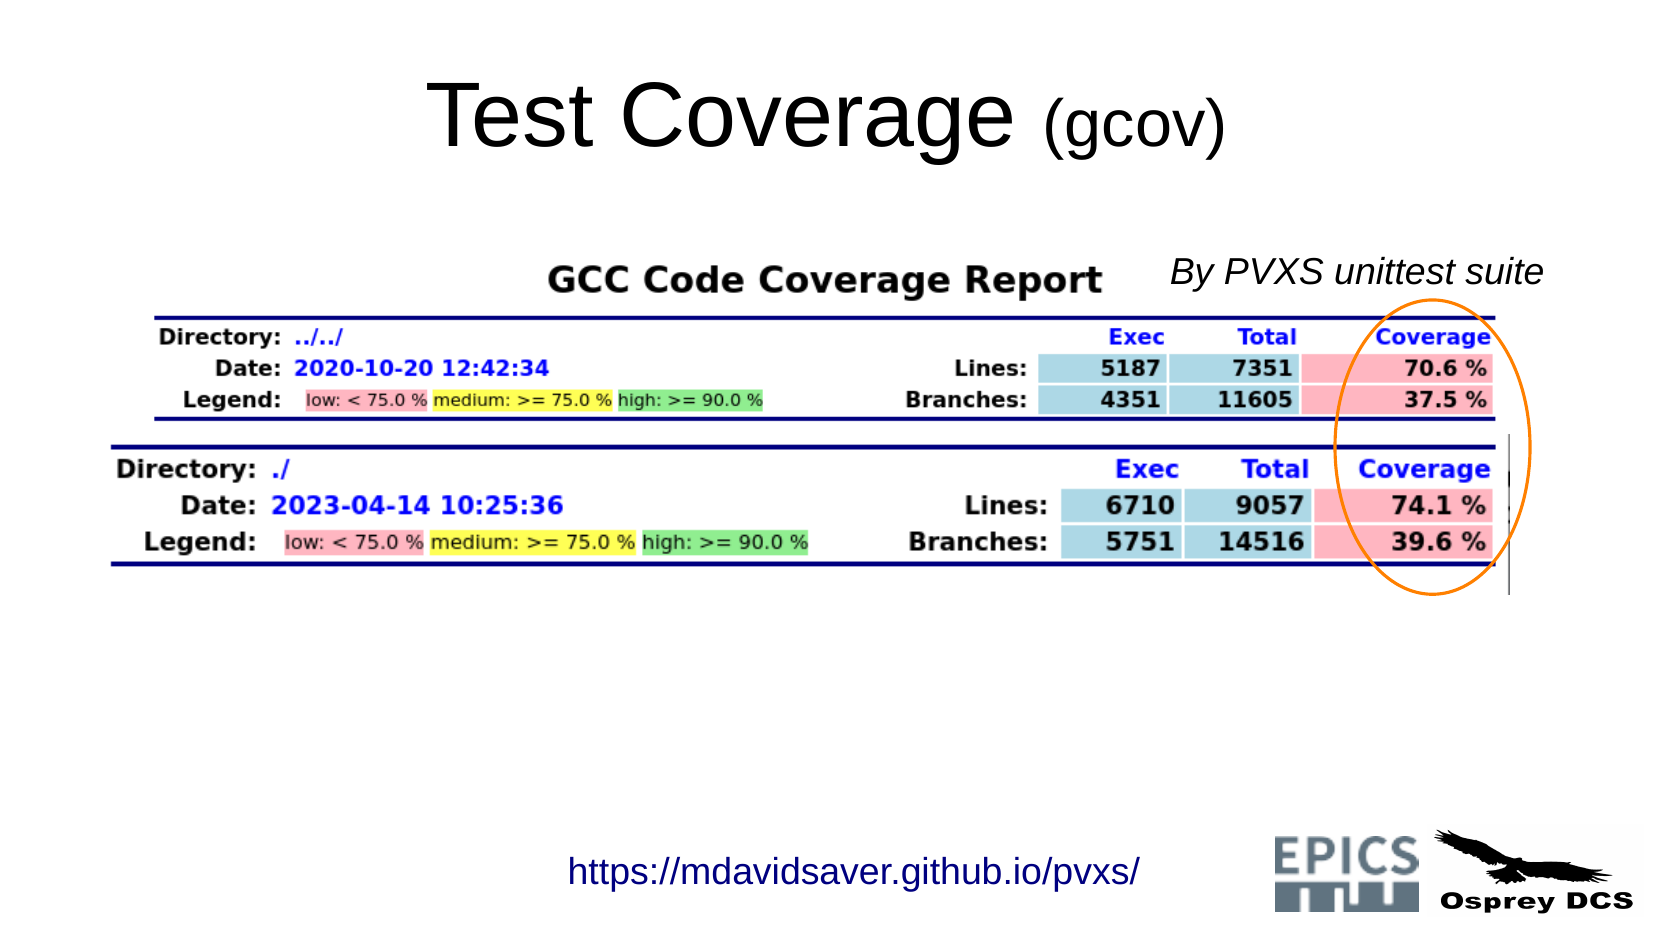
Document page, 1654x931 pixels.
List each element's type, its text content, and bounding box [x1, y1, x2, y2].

picture [1337, 302, 1510, 592]
picture [1455, 301, 1501, 338]
title Test Coverage (gcov) [82, 37, 1571, 193]
text_box By PVXS unittest suite [1155, 243, 1560, 301]
picture [1449, 542, 1510, 595]
picture [1275, 836, 1419, 912]
picture [105, 256, 1417, 595]
picture [1427, 824, 1644, 917]
